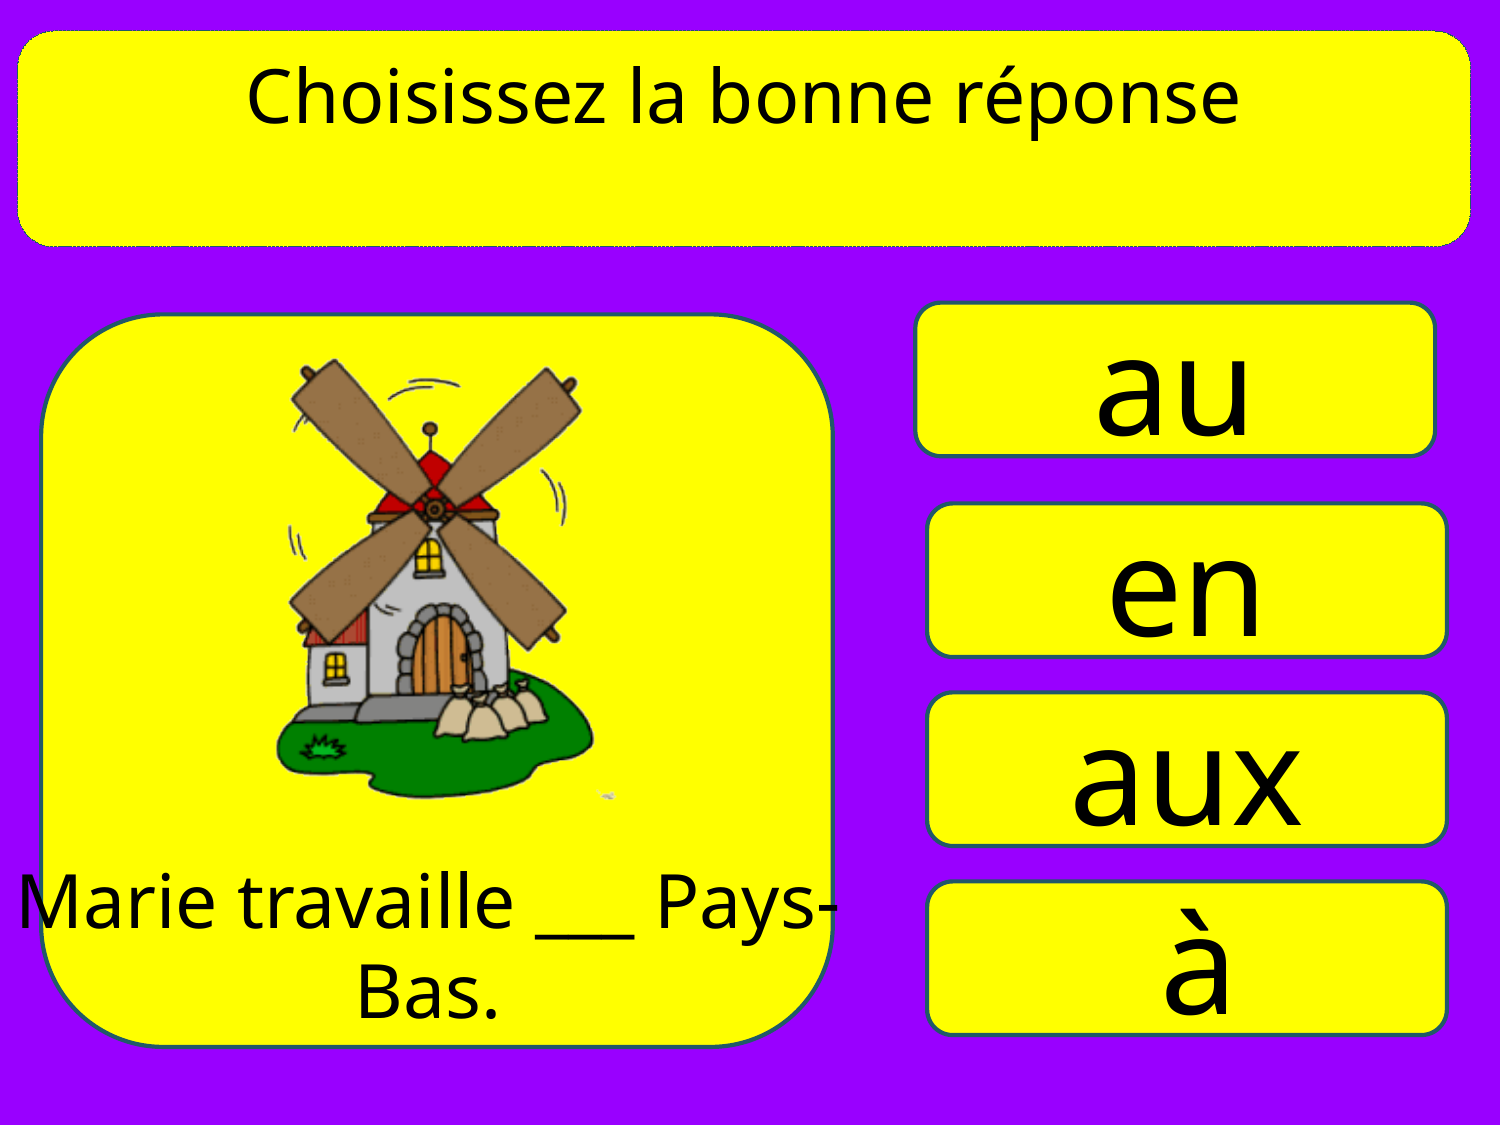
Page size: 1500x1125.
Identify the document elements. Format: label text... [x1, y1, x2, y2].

text_box [915, 302, 974, 457]
text_box en [986, 491, 1388, 672]
text_box [1376, 302, 1436, 457]
text_box aux [986, 680, 1388, 861]
text_box [927, 692, 986, 847]
text_box à [997, 869, 1400, 1050]
text_box [41, 314, 833, 845]
text_box [927, 503, 986, 658]
text_box [125, 1041, 749, 1047]
text_box [927, 881, 997, 1036]
text_box [1400, 881, 1447, 1036]
picture [218, 314, 632, 804]
text_box Marie travaille ___ Pays-Bas. [0, 845, 857, 1041]
text_box Choisissez la bonne réponse [17, 30, 1471, 247]
text_box au [974, 290, 1376, 471]
text_box [1388, 503, 1447, 658]
text_box [1388, 692, 1447, 847]
